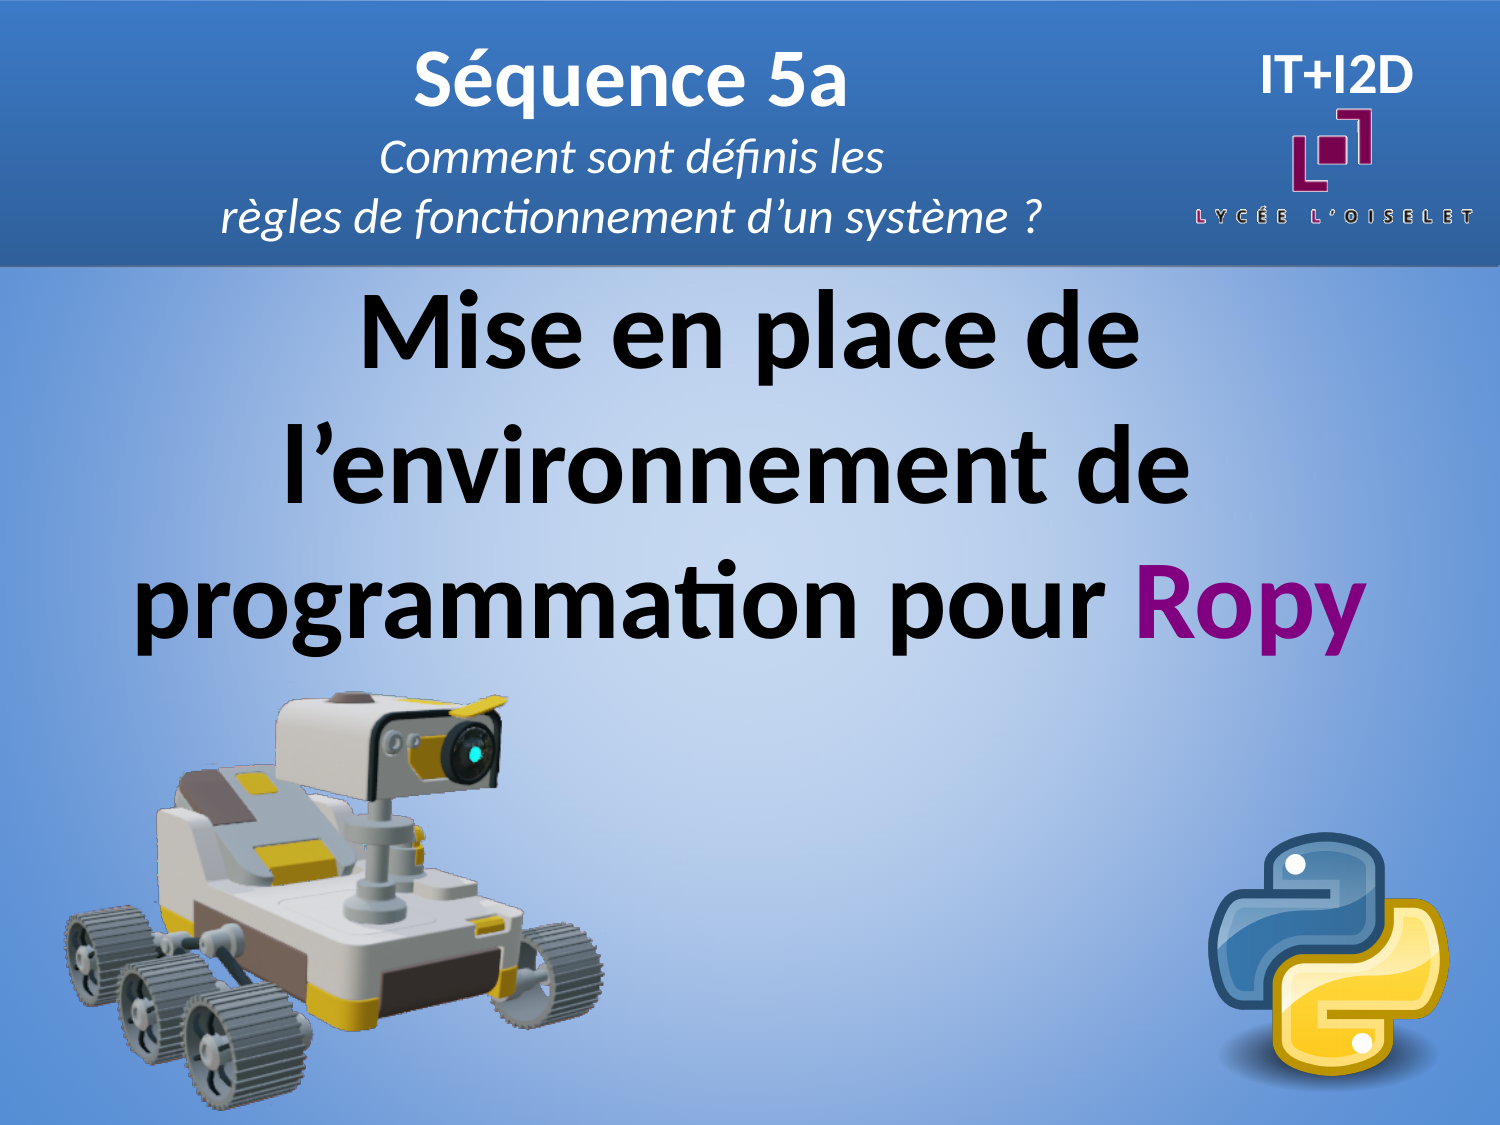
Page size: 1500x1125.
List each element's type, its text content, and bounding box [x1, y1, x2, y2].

subtitle Mise en place de l’environnement de programmation pour Ropy [0, 268, 1500, 670]
picture [1193, 105, 1476, 229]
text_box IT+I2D [1226, 27, 1448, 105]
title Séquence 5a Comment sont définis les règles de fonctionnement d’un système ? [0, 1, 1500, 265]
picture [0, 670, 1500, 1125]
